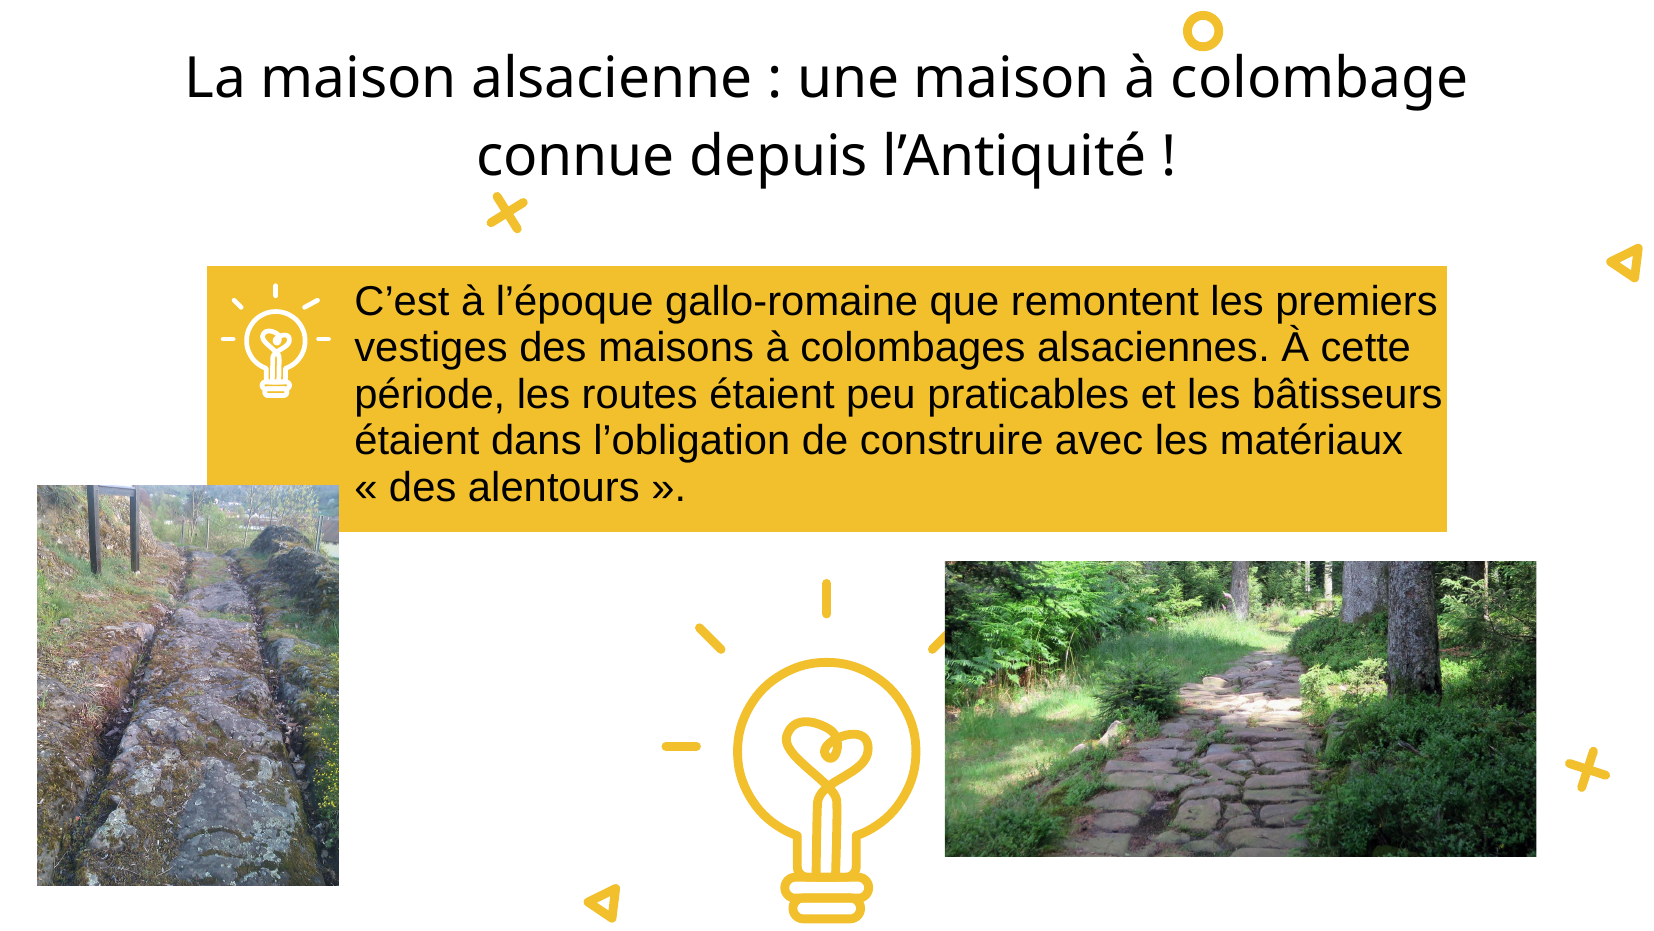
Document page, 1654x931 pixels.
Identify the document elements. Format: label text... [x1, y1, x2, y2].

picture [37, 485, 339, 886]
picture [944, 561, 1537, 857]
title La maison alsacienne : une maison à colombage connue depuis l’Antiquité ! [82, 37, 1571, 193]
list C’est à l’époque gallo-romaine que remontent les premiers vestiges des maisons à colombages alsaciennes. À cette période, les routes étaient peu praticables et les bâtisseurs étaient dans l’obligation de construire avec les matériaux « des alentours ». [354, 277, 1447, 532]
